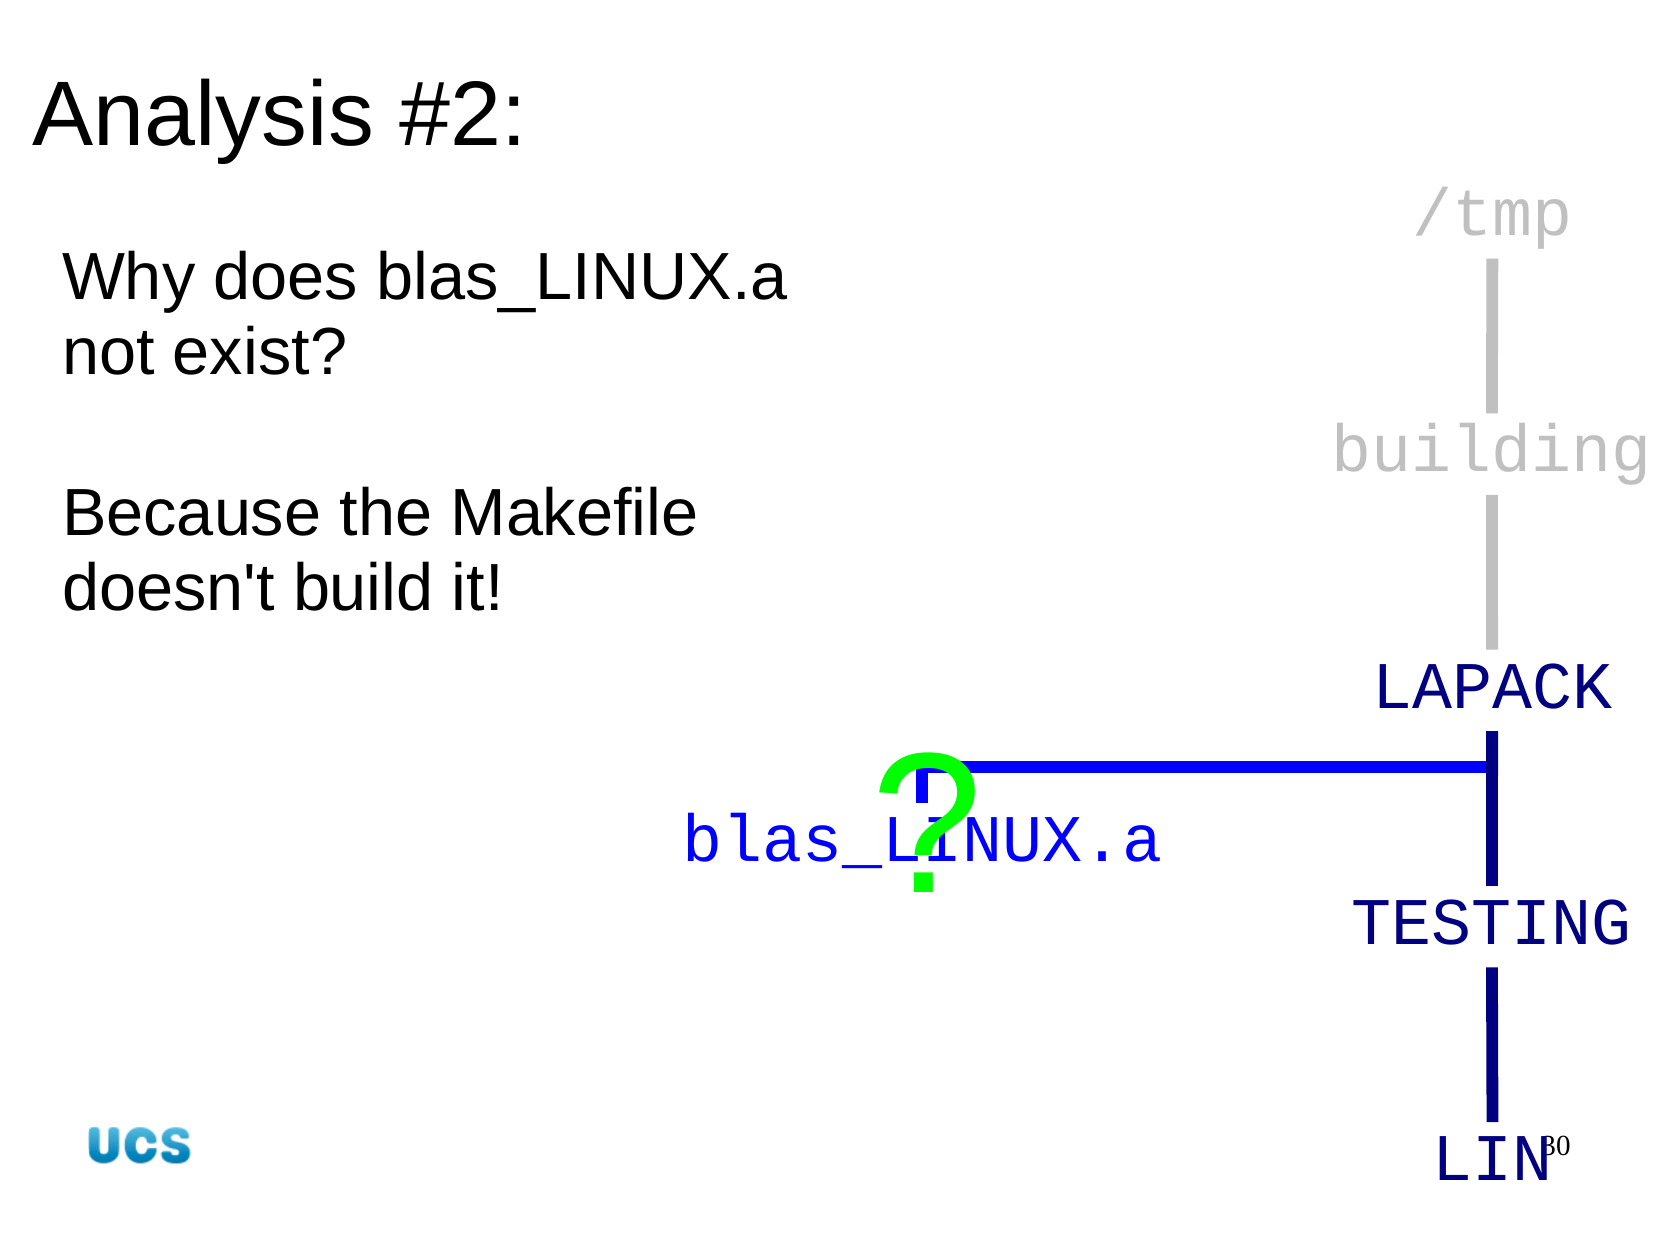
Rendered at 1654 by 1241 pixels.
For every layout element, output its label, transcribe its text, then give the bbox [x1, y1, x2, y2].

text_box LAPACK [1369, 649, 1616, 732]
text_box TESTING [1348, 885, 1636, 968]
text_box building [1328, 413, 1654, 495]
text_box Why does blas_LINUX.a not exist? [59, 236, 813, 392]
text_box Because the Makefile doesn't build it! [59, 472, 723, 628]
text_box Analysis #2: [29, 59, 531, 168]
text_box LIN [1429, 1122, 1556, 1204]
text_box /tmp [1409, 177, 1576, 259]
picture [88, 1126, 191, 1165]
text_box blas_LINUX.a [679, 803, 868, 885]
text_box blas_LINUX.a [986, 803, 1166, 885]
text_box ? [868, 708, 986, 939]
